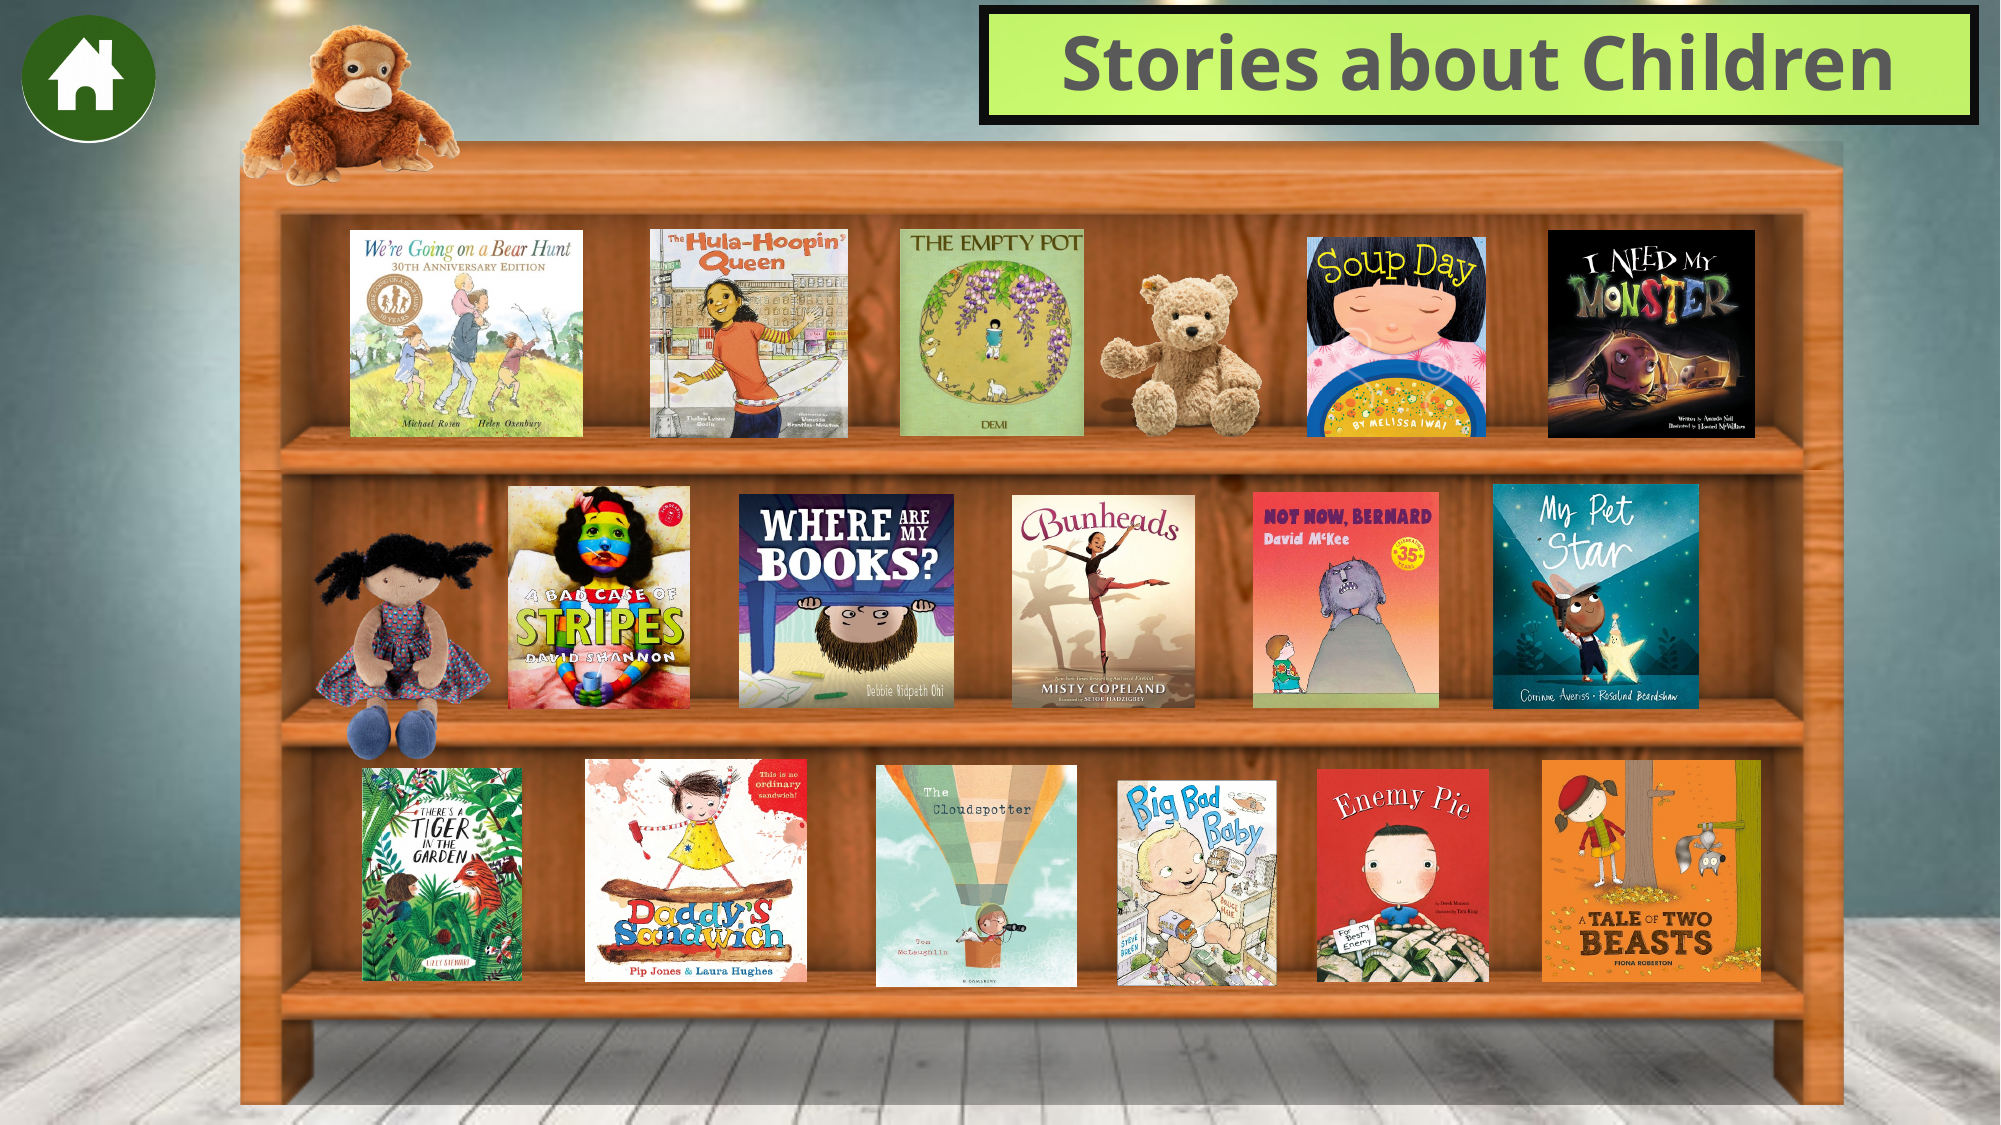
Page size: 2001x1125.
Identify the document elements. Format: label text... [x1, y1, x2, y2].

picture [234, 9, 1844, 1105]
text_box Stories about Children [984, 9, 1975, 120]
picture [14, 9, 163, 149]
